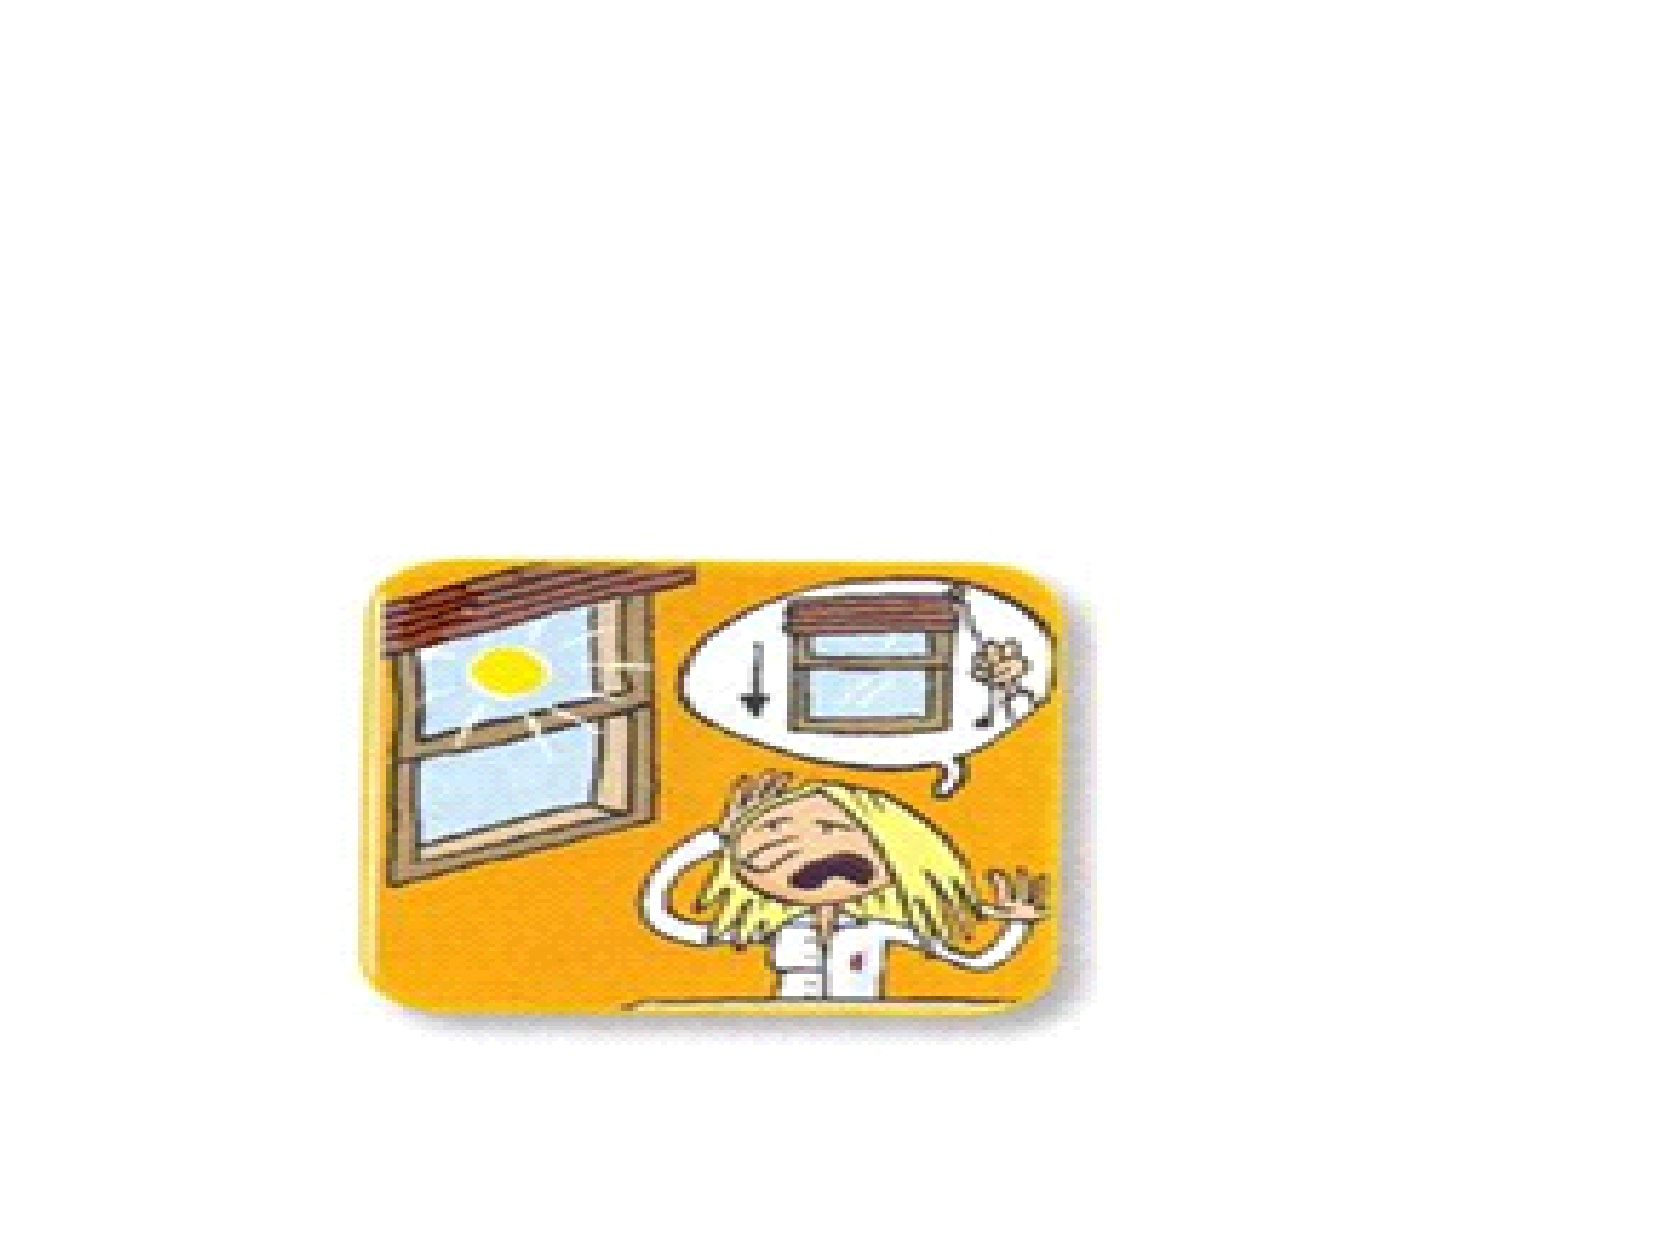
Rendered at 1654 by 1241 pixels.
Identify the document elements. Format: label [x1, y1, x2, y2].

picture [295, 391, 1229, 1075]
